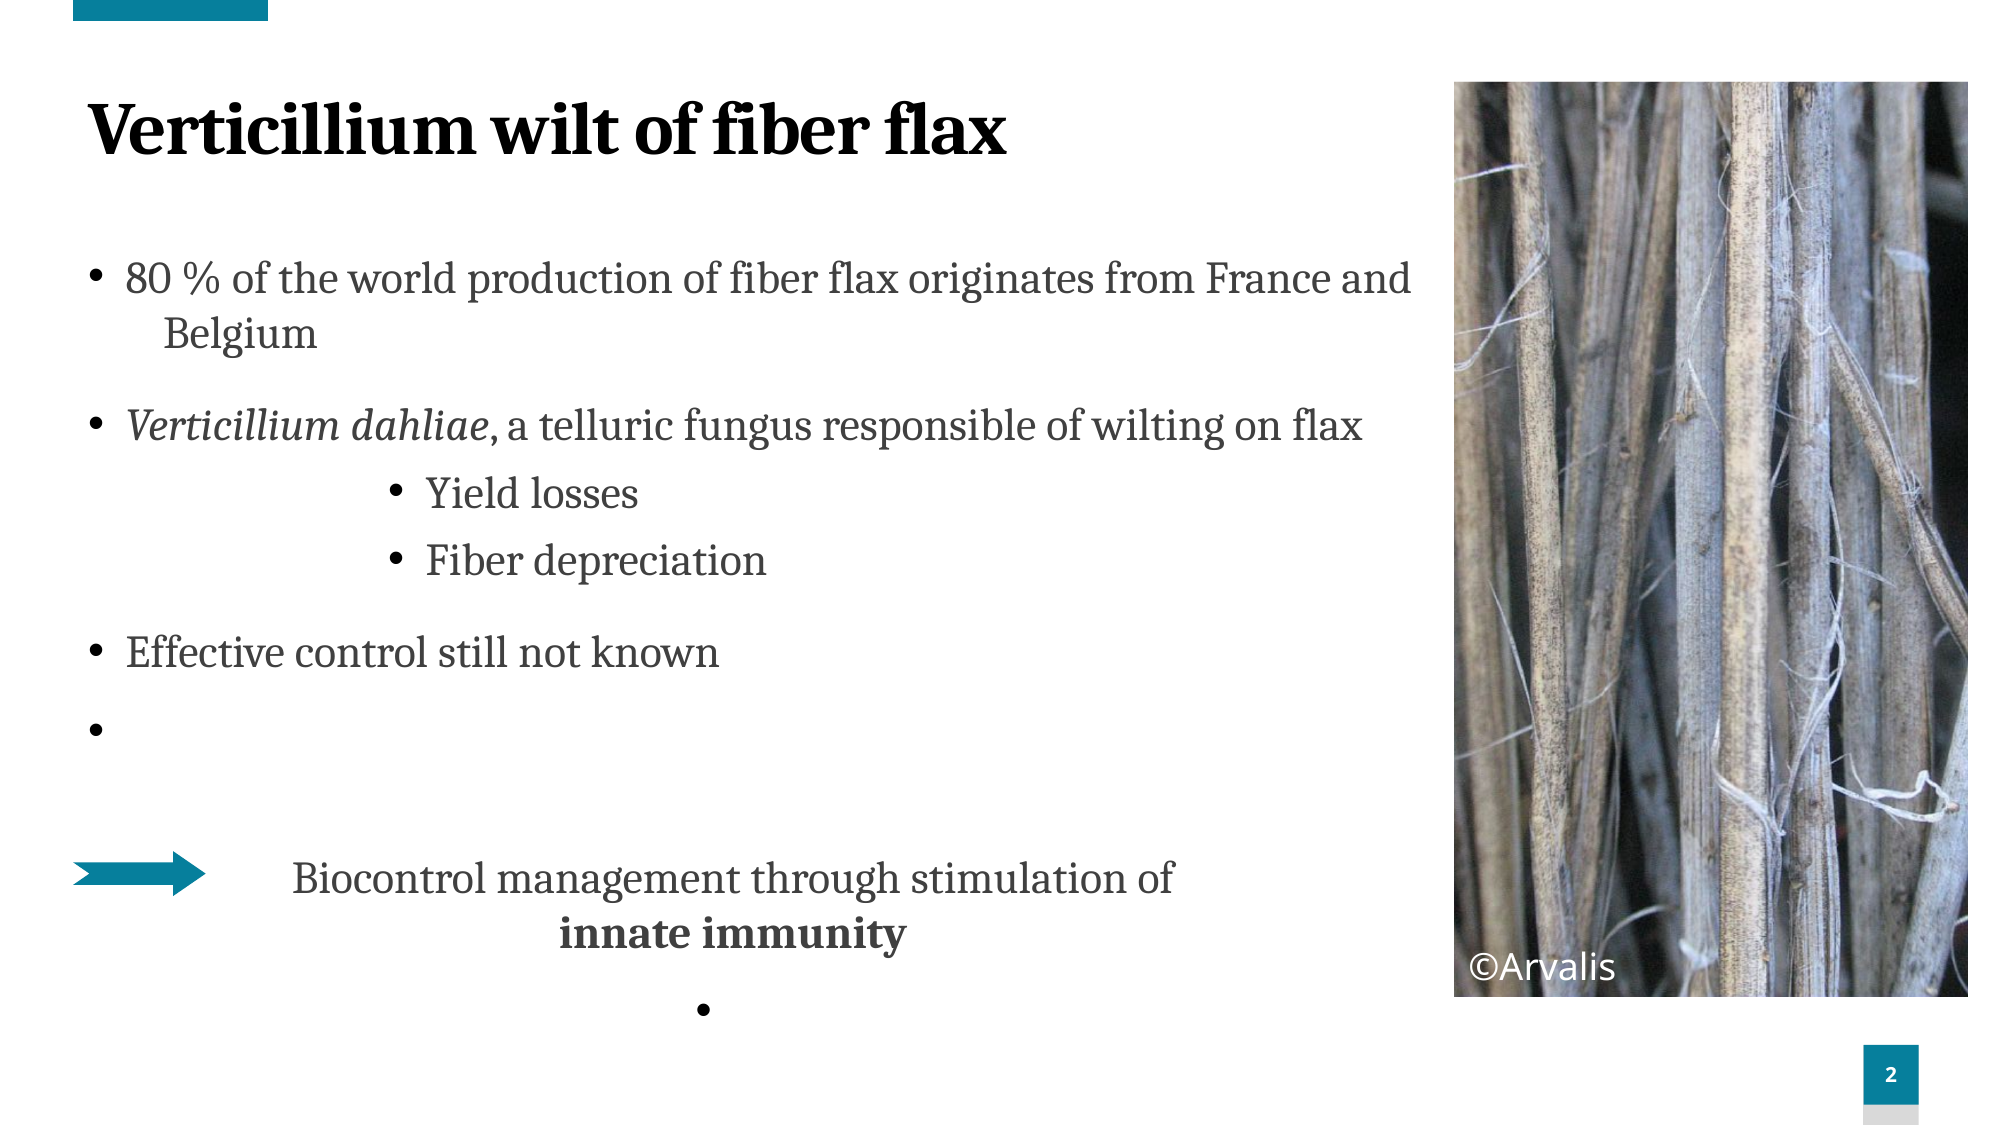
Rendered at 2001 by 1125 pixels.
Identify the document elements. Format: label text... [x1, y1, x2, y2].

text_box ©Arvalis [1453, 935, 1629, 997]
list 80 % of the world production of fiber flax originates from France and Belgium Verticillium dahliae, a telluric fungus responsible of wilting on flax Yield losses Fiber depreciation Effective control still not known [73, 239, 1432, 797]
title Verticillium wilt of fiber flax [73, 82, 1453, 179]
picture [1453, 82, 1968, 997]
text_box Biocontrol management through stimulation of innate immunity [267, 839, 1199, 953]
text_box [73, 851, 206, 897]
